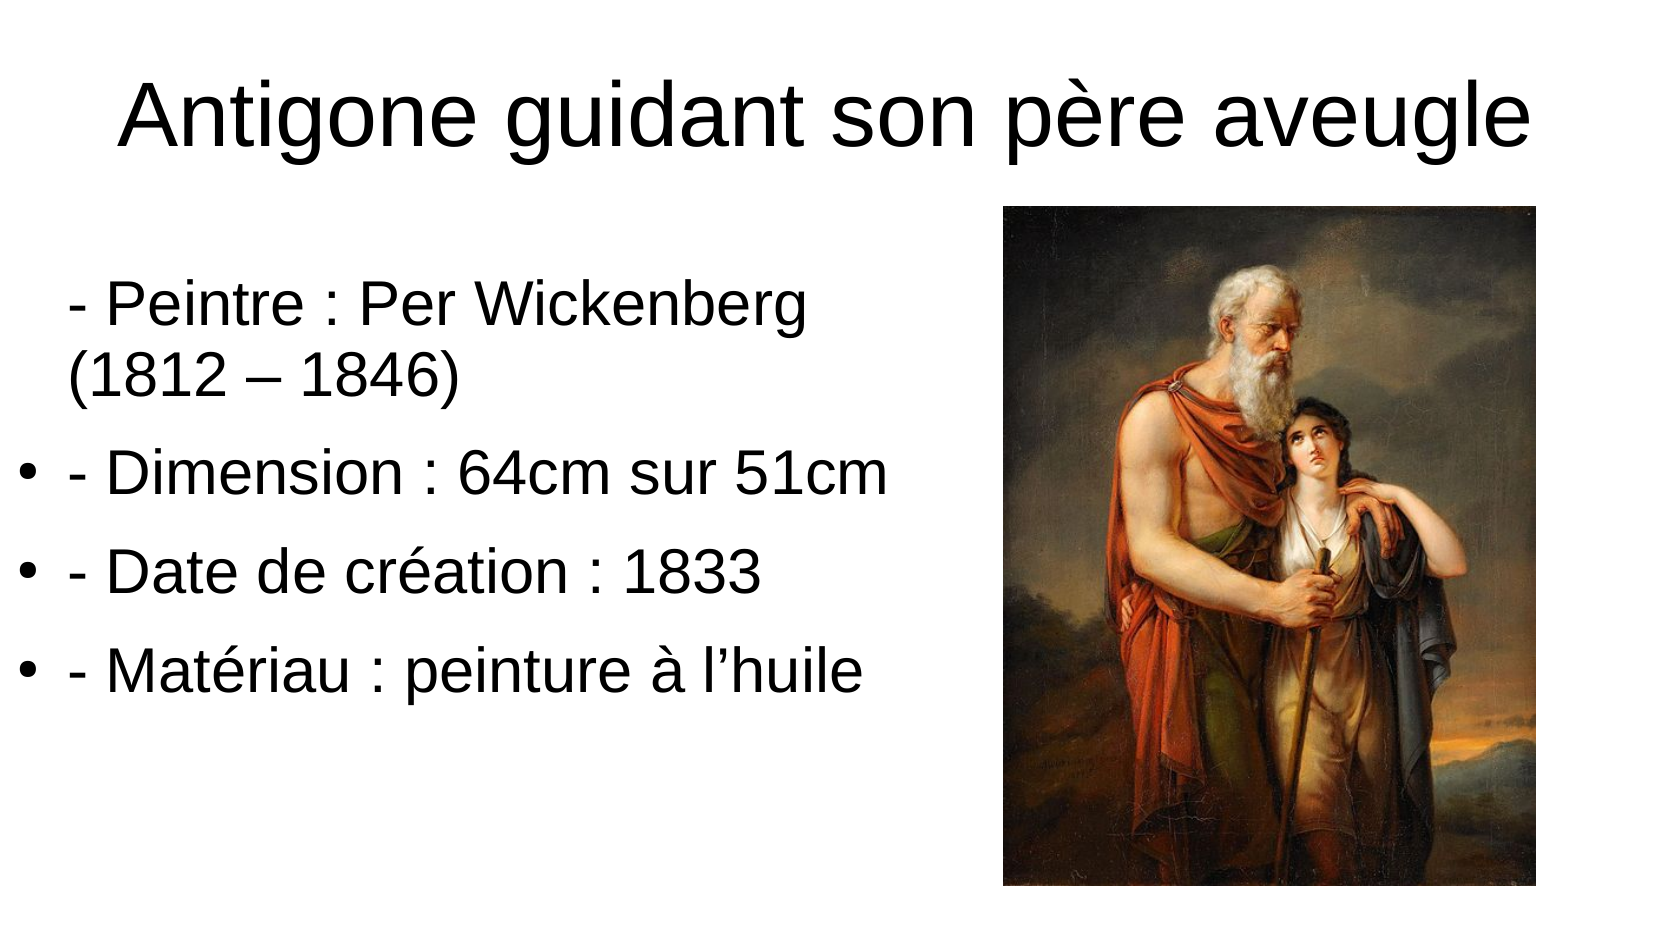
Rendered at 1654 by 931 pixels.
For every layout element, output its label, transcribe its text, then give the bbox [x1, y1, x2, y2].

picture [1003, 206, 1536, 886]
title Antigone guidant son père aveugle [82, 37, 1571, 193]
list - Peintre : Per Wickenberg (1812 – 1846) - Dimension : 64cm sur 51cm - Date de création : 1833 - Matériau : peinture à l’huile [0, 169, 945, 709]
